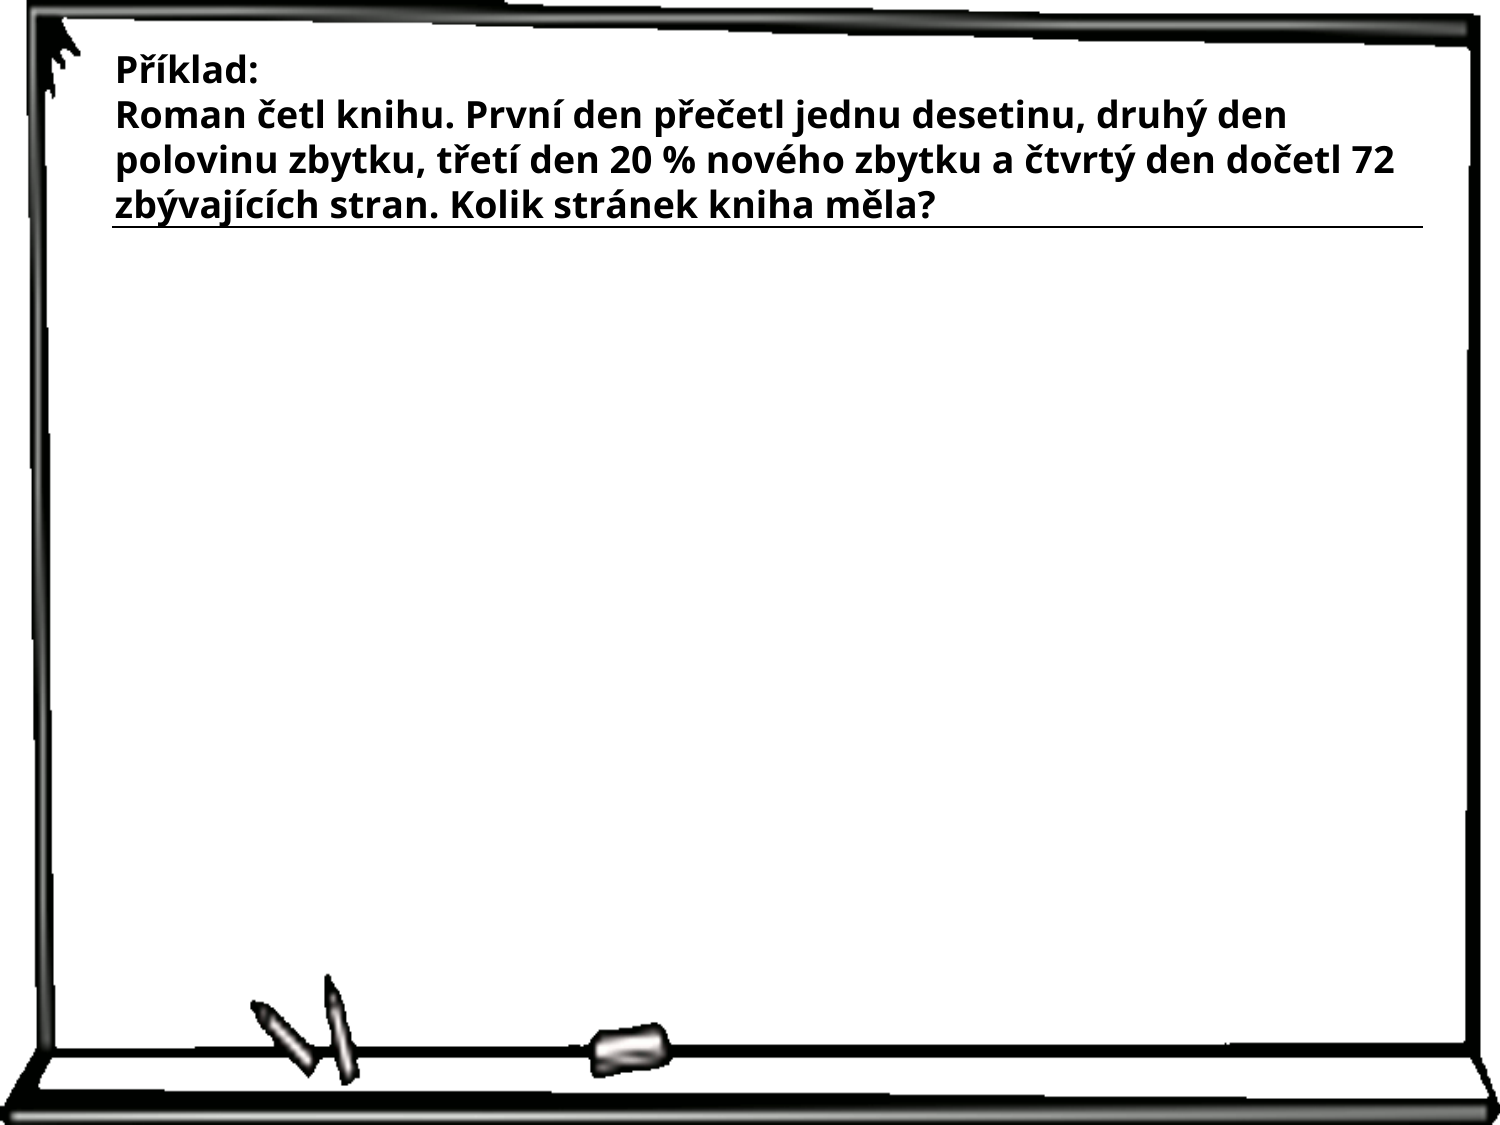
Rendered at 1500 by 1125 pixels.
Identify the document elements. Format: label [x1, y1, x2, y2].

text_box [100, 82, 1436, 190]
picture [0, 0, 1500, 1125]
